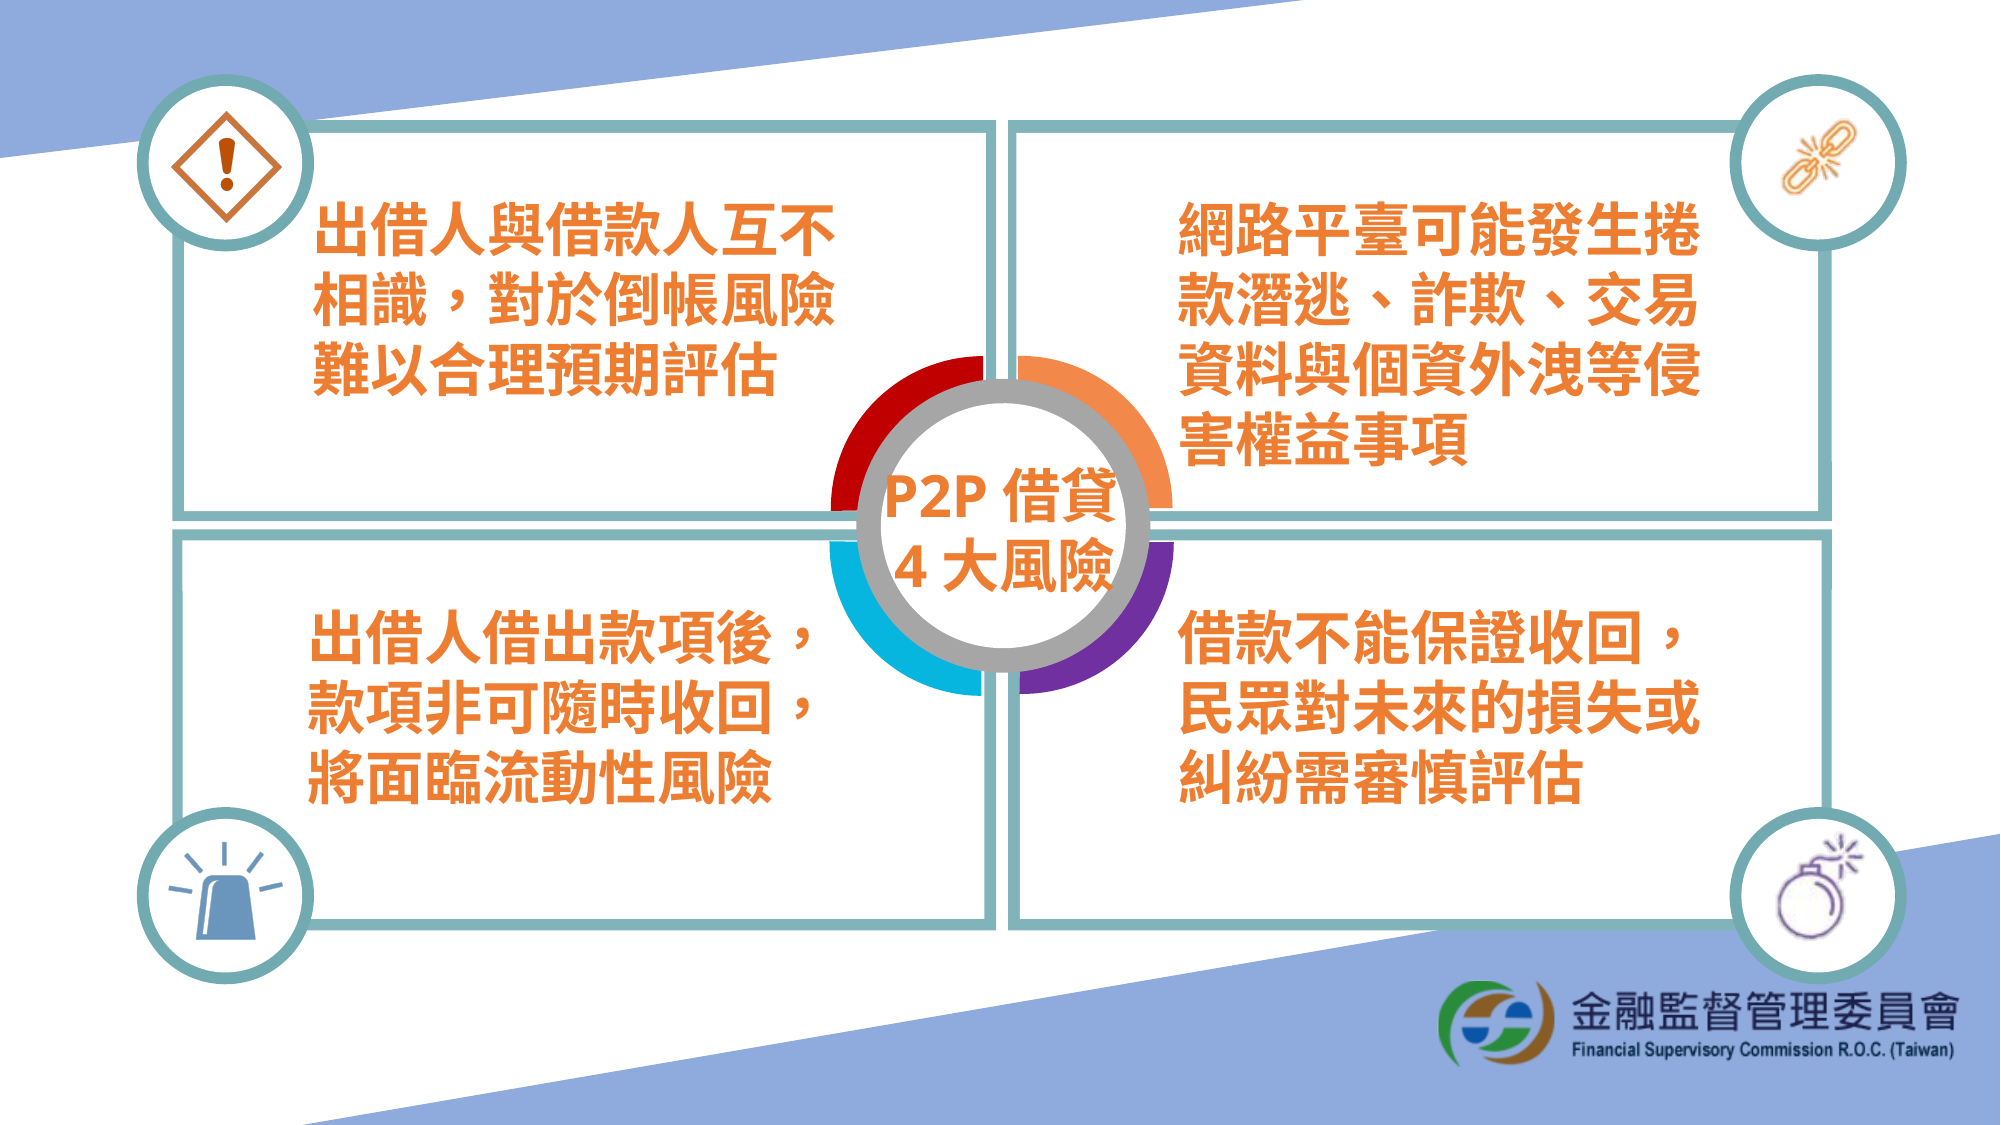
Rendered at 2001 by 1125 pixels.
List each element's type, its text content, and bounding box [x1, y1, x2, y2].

text_box [184, 974, 267, 985]
picture [149, 826, 297, 974]
picture [1755, 110, 1888, 205]
text_box 出借人與借款人互不相識，對於倒帳風險難以合理預期評估 [297, 185, 888, 413]
text_box [0, 0, 2000, 1125]
text_box [136, 850, 149, 941]
text_box 出借人借出款項後，款項非可隨時收回，將面臨流動性風險 [292, 593, 884, 822]
text_box 借款不能保證收回，民眾對未來的損失或糾紛需審慎評估 [1162, 593, 1754, 822]
text_box 網路平臺可能發生捲款潛逃、詐欺、交易資料與個資外洩等侵害權益事項 [1162, 185, 1754, 484]
picture [171, 111, 282, 223]
picture [1724, 824, 1902, 952]
text_box P2P借貸4大風險 [867, 452, 1143, 607]
picture [1423, 967, 1974, 1083]
